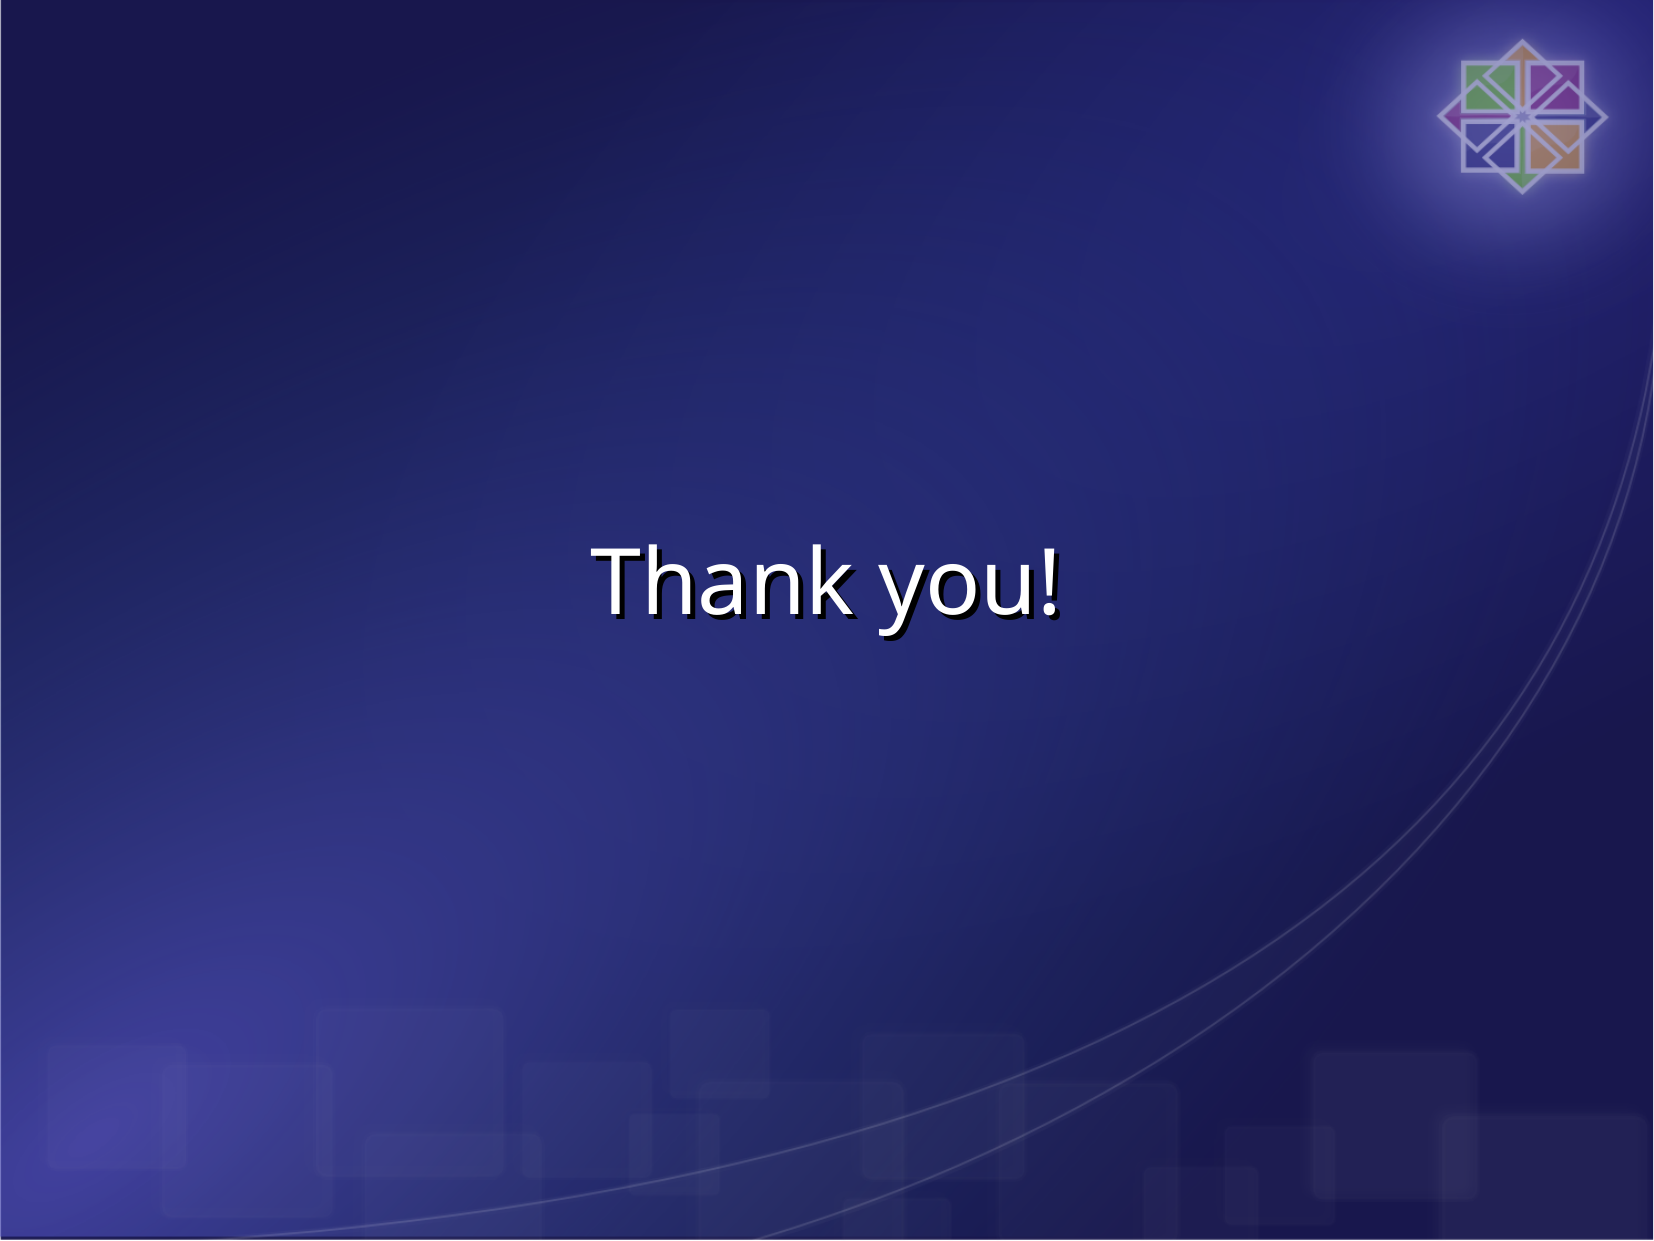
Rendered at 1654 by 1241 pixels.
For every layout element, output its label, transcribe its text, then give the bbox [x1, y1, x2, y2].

picture [0, 0, 1654, 1241]
title Thank you! [82, 49, 1571, 1109]
